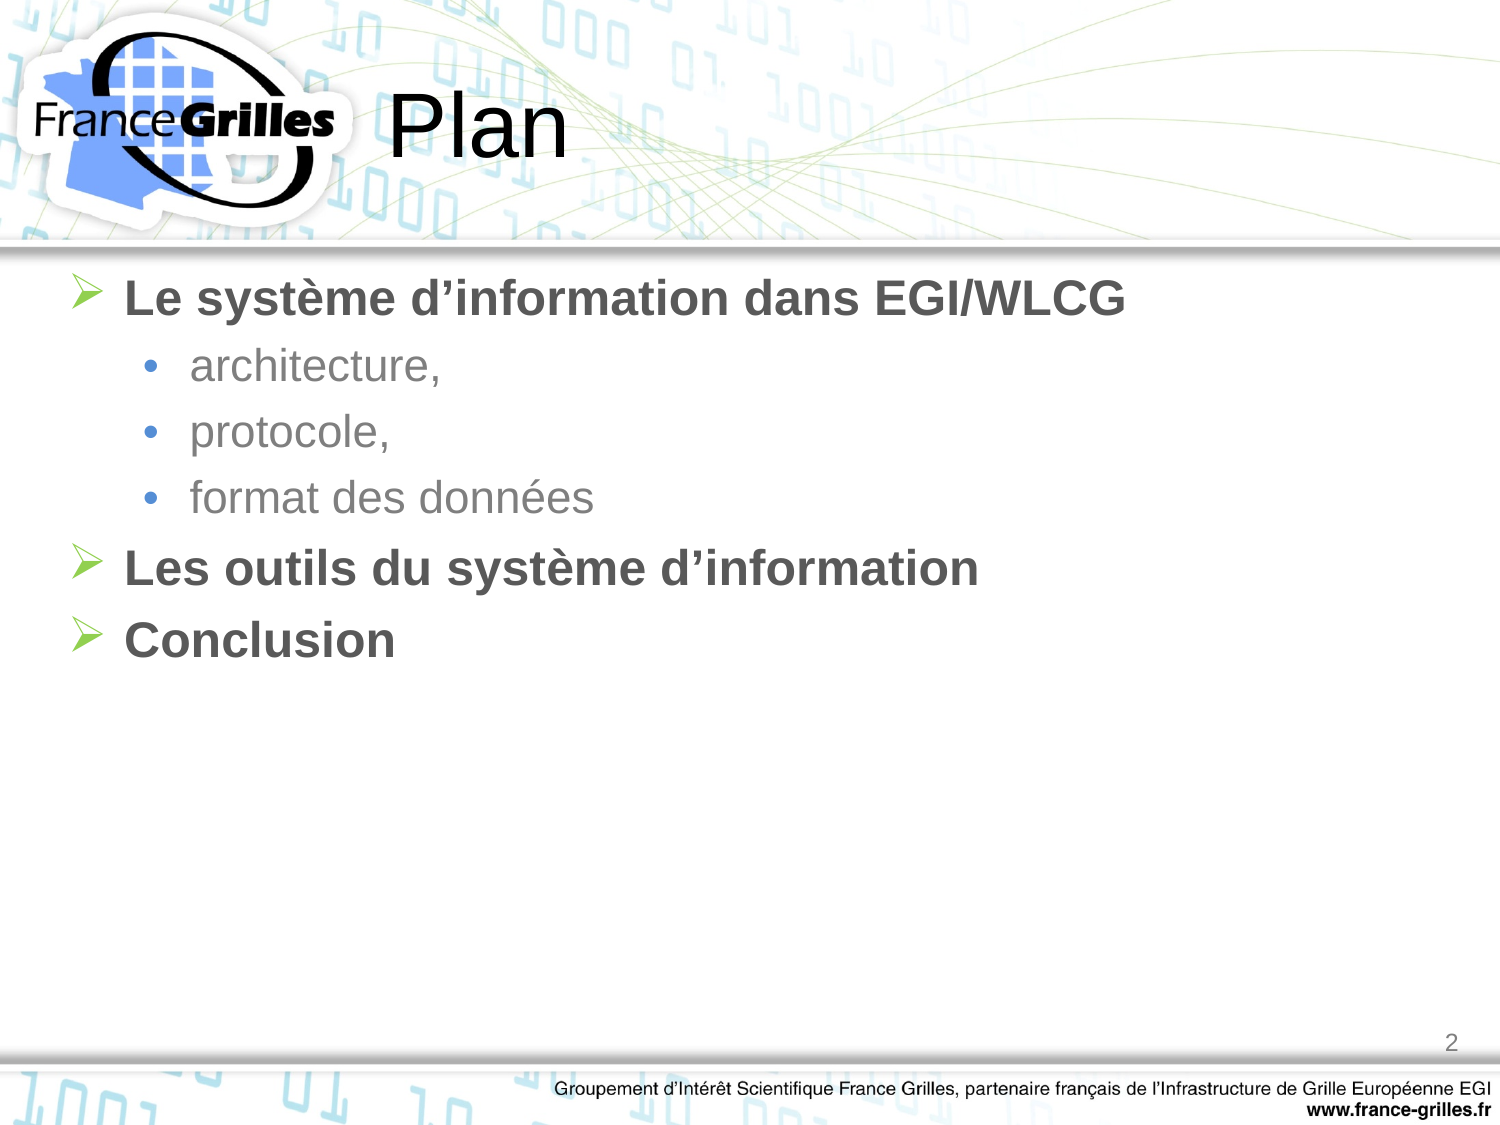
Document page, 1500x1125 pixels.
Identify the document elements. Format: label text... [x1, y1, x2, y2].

list Le système d’information dans EGI/WLCG architecture, protocole, format des données Les outils du système d’information Conclusion [53, 262, 1459, 1024]
picture [0, 0, 1500, 1125]
title Plan [372, 0, 1459, 251]
